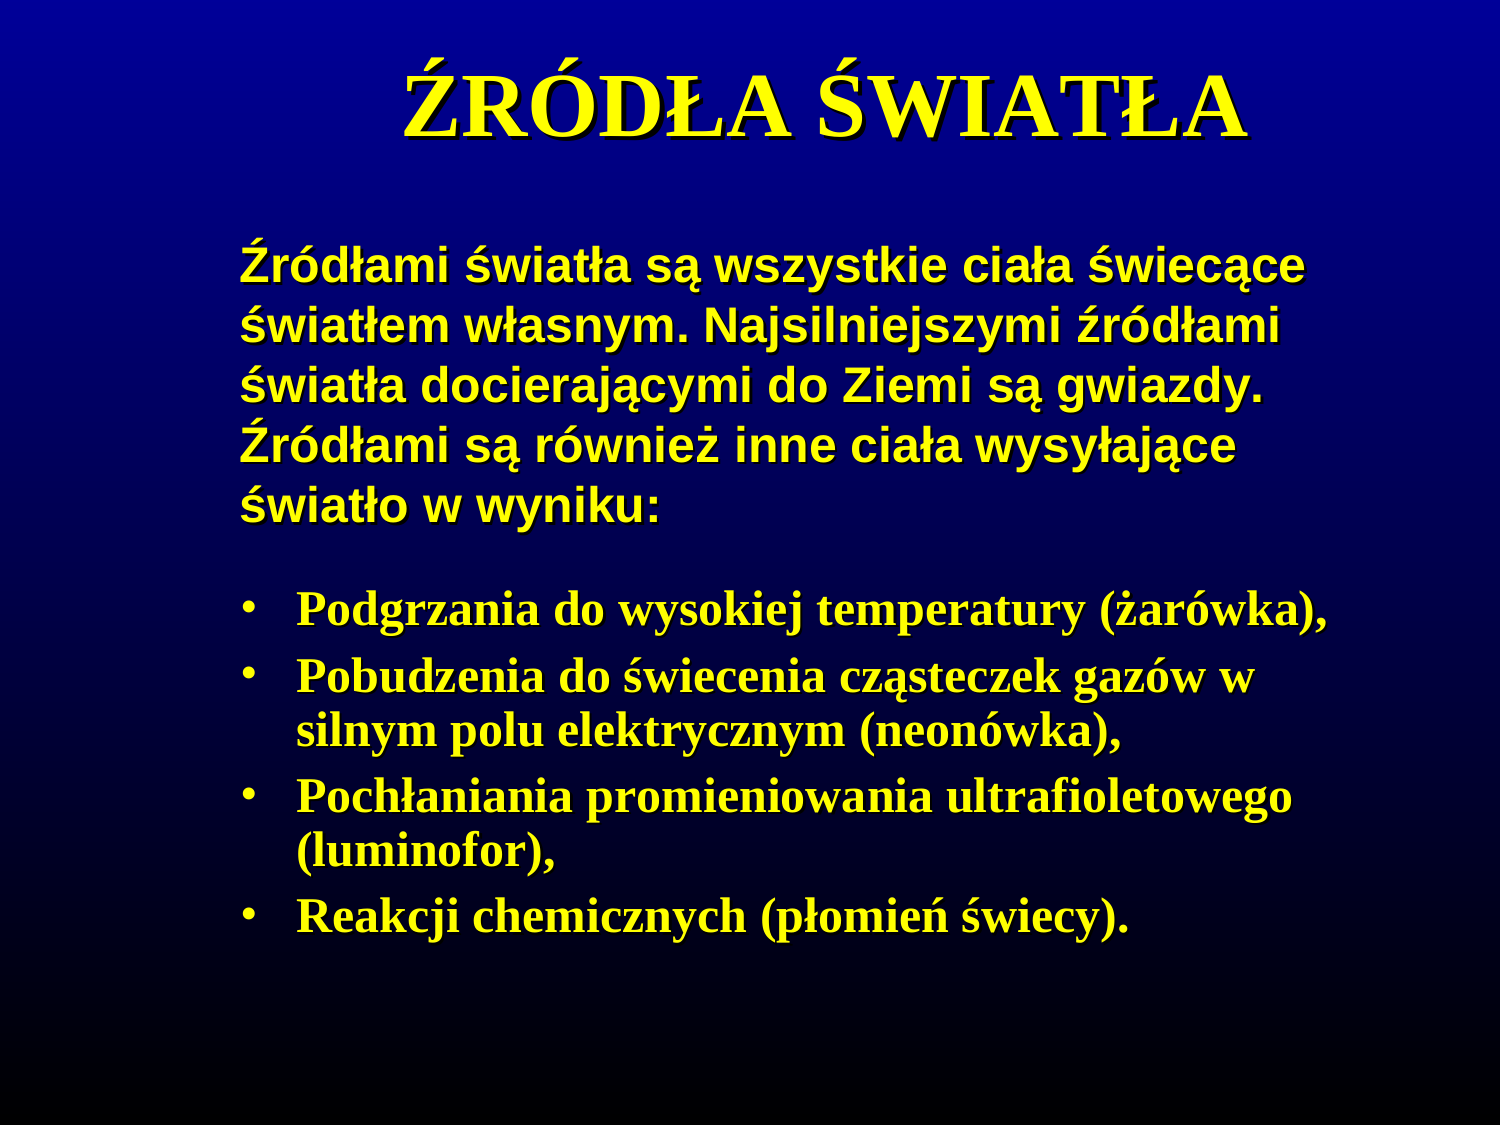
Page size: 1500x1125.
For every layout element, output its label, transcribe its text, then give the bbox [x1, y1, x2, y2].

text_box ŹRÓDŁA ŚWIATŁA [187, 37, 1463, 163]
text_box Podgrzania do wysokiej temperatury (żarówka), Pobudzenia do świecenia cząsteczek gazów w silnym polu elektrycznym (neonówka), Pochłaniania promieniowania ultrafioletowego (luminofor), Reakcji chemicznych (płomień świecy). [225, 575, 1351, 1013]
text_box Źródłami światła są wszystkie ciała świecące światłem własnym. Najsilniejszymi źródłami światła docierającymi do Ziemi są gwiazdy. Źródłami są również inne ciała wysyłające światło w wyniku: [225, 224, 1363, 541]
